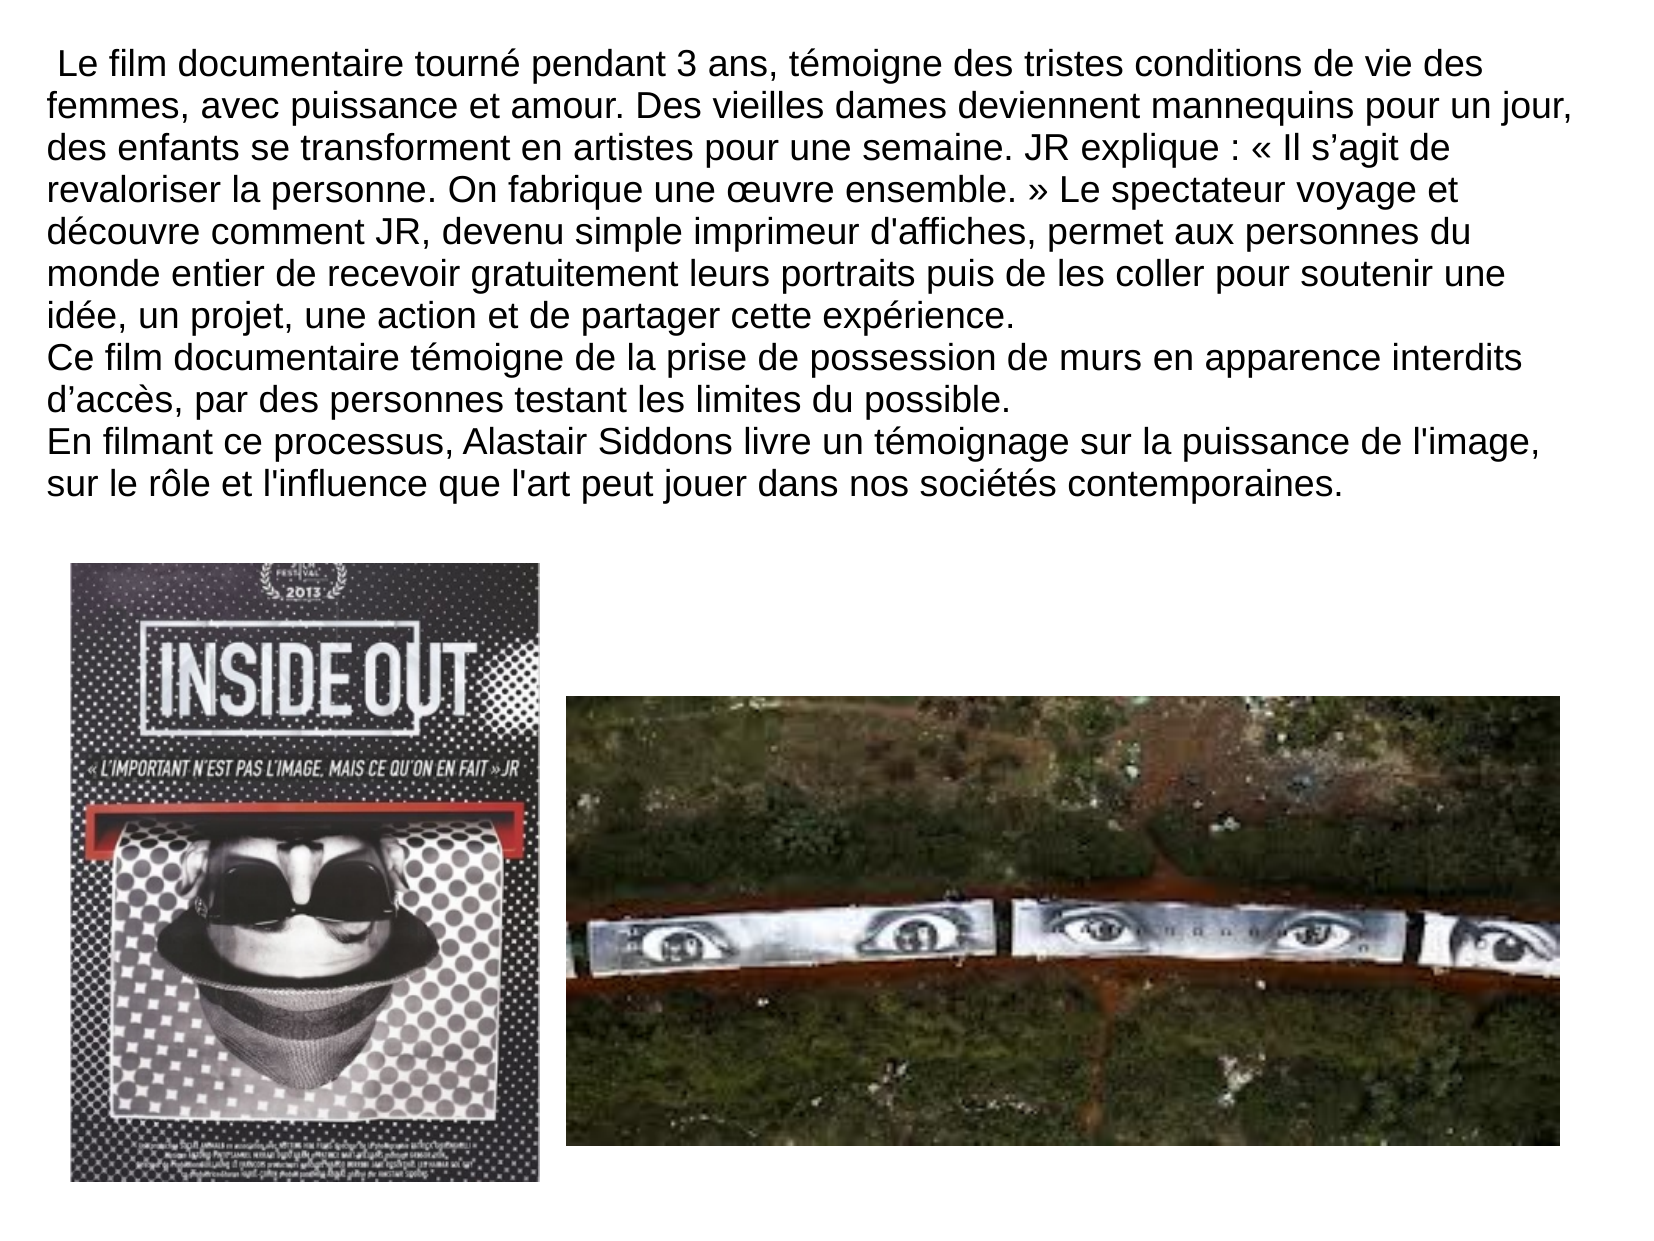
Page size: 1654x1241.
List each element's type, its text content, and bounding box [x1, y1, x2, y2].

picture [70, 563, 540, 1182]
picture [566, 696, 1560, 1147]
text_box Le film documentaire tourné pendant 3 ans, témoigne des tristes conditions de vie des femmes, avec puissance et amour. Des vieilles dames deviennent mannequins pour un jour, des enfants se transforment en artistes pour une semaine. JR explique : « Il s’agit de revaloriser la personne. On fabrique une œuvre ensemble. » Le spectateur voyage et découvre comment JR, devenu simple imprimeur d'affiches, permet aux personnes du monde entier de recevoir gratuitement leurs portraits puis de les coller pour soutenir une idée, un projet, une action et de partager cette expérience. Ce film documentaire témoigne de la prise de possession de murs en apparence interdits d’accès, par des personnes testant les limites du possible. En filmant ce processus, Alastair Siddons livre un témoignage sur la puissance de l'image, sur le rôle et l'influence que l'art peut jouer dans nos sociétés contemporaines. [31, 35, 1607, 513]
